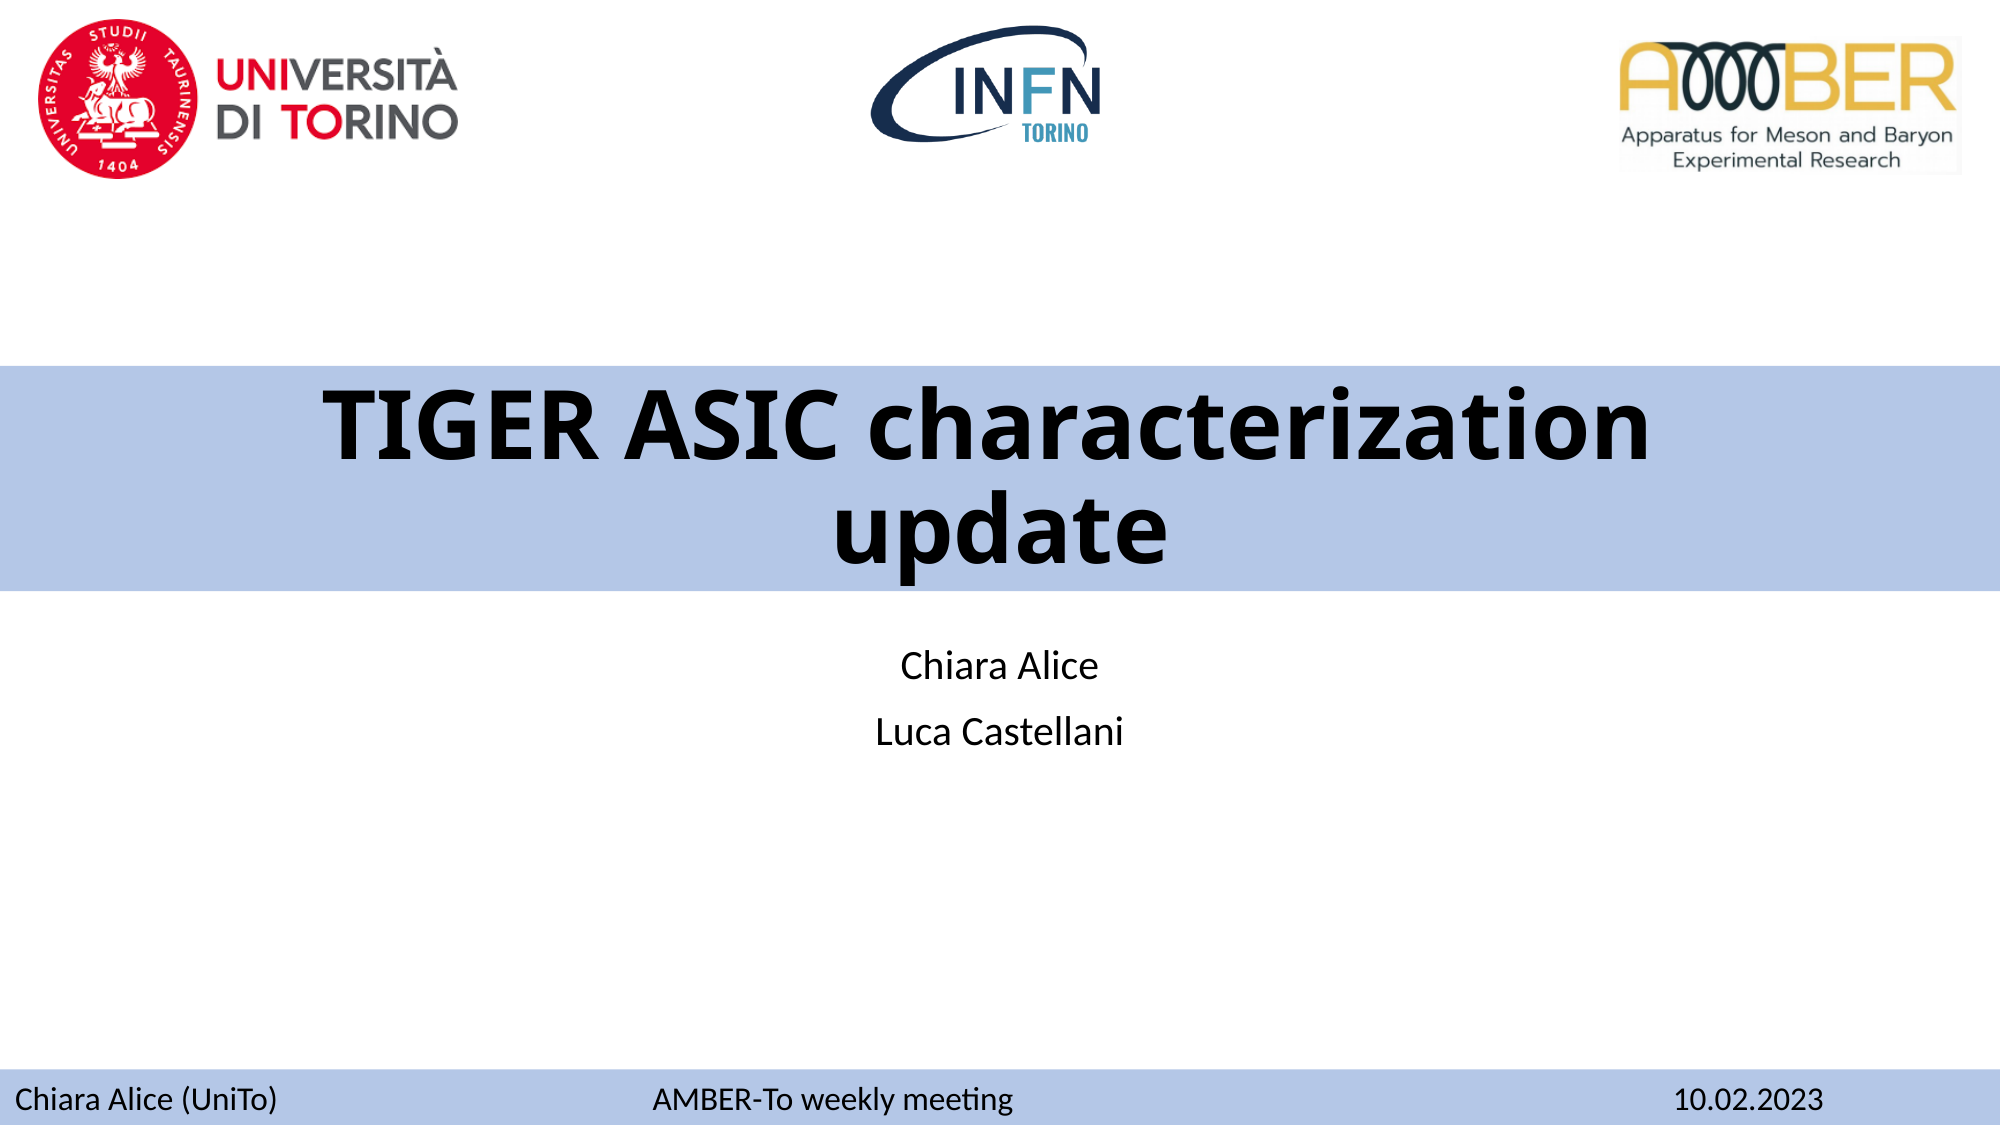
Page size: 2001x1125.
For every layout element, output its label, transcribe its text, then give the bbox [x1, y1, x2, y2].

picture [844, 19, 1156, 161]
subtitle Chiara Alice Luca Castellani [414, 635, 1586, 797]
text_box Chiara Alice (UniTo) AMBER-To weekly meeting 10.02.2023 [0, 1069, 2000, 1125]
title TIGER ASIC characterization update [0, 365, 2000, 592]
picture [1617, 36, 1962, 175]
picture [38, 19, 458, 179]
